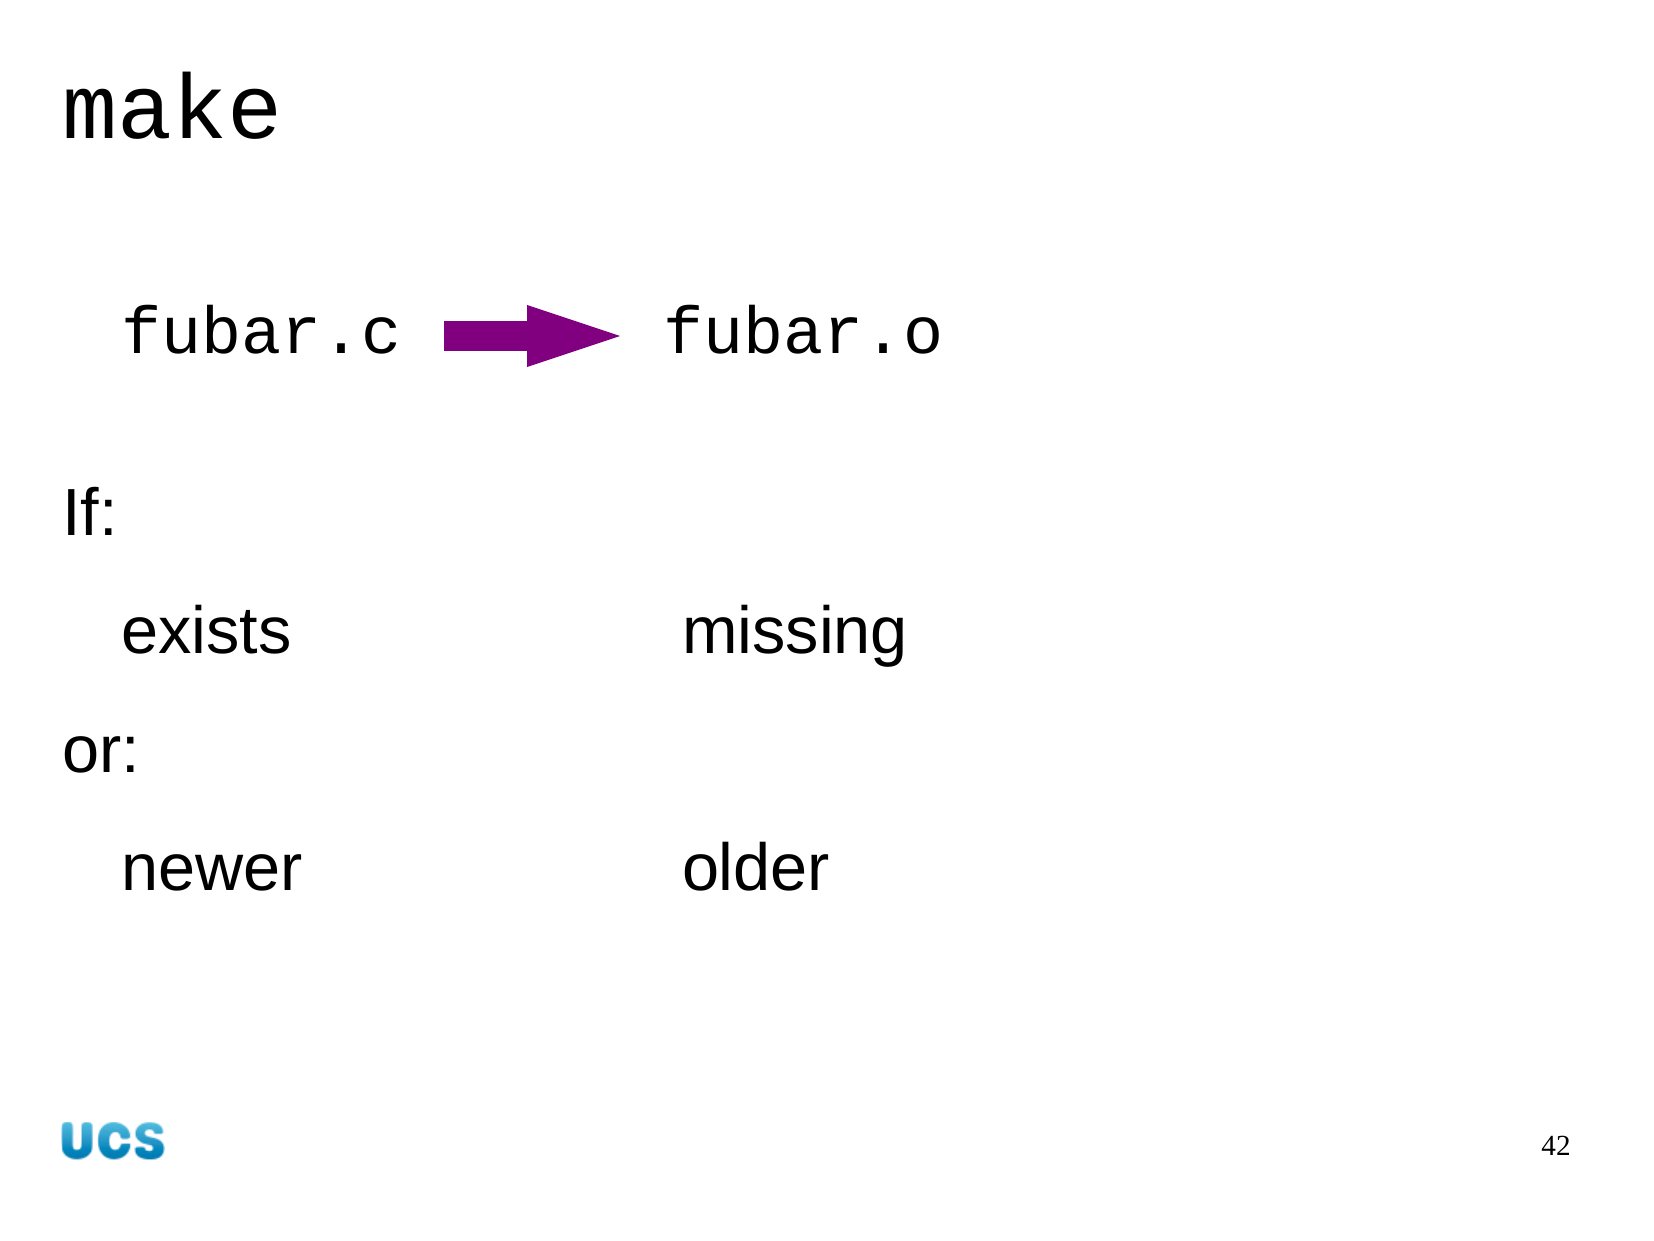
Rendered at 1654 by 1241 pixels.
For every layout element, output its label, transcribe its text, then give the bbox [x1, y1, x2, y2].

text_box fubar.c [118, 295, 445, 377]
text_box newer [118, 826, 307, 908]
text_box If: [59, 472, 121, 554]
text_box fubar.o [620, 295, 947, 377]
text_box missing [679, 590, 912, 672]
text_box or: [59, 708, 144, 790]
text_box make [59, 59, 286, 170]
text_box older [679, 826, 834, 908]
text_box exists [118, 590, 296, 672]
picture [61, 1121, 165, 1161]
